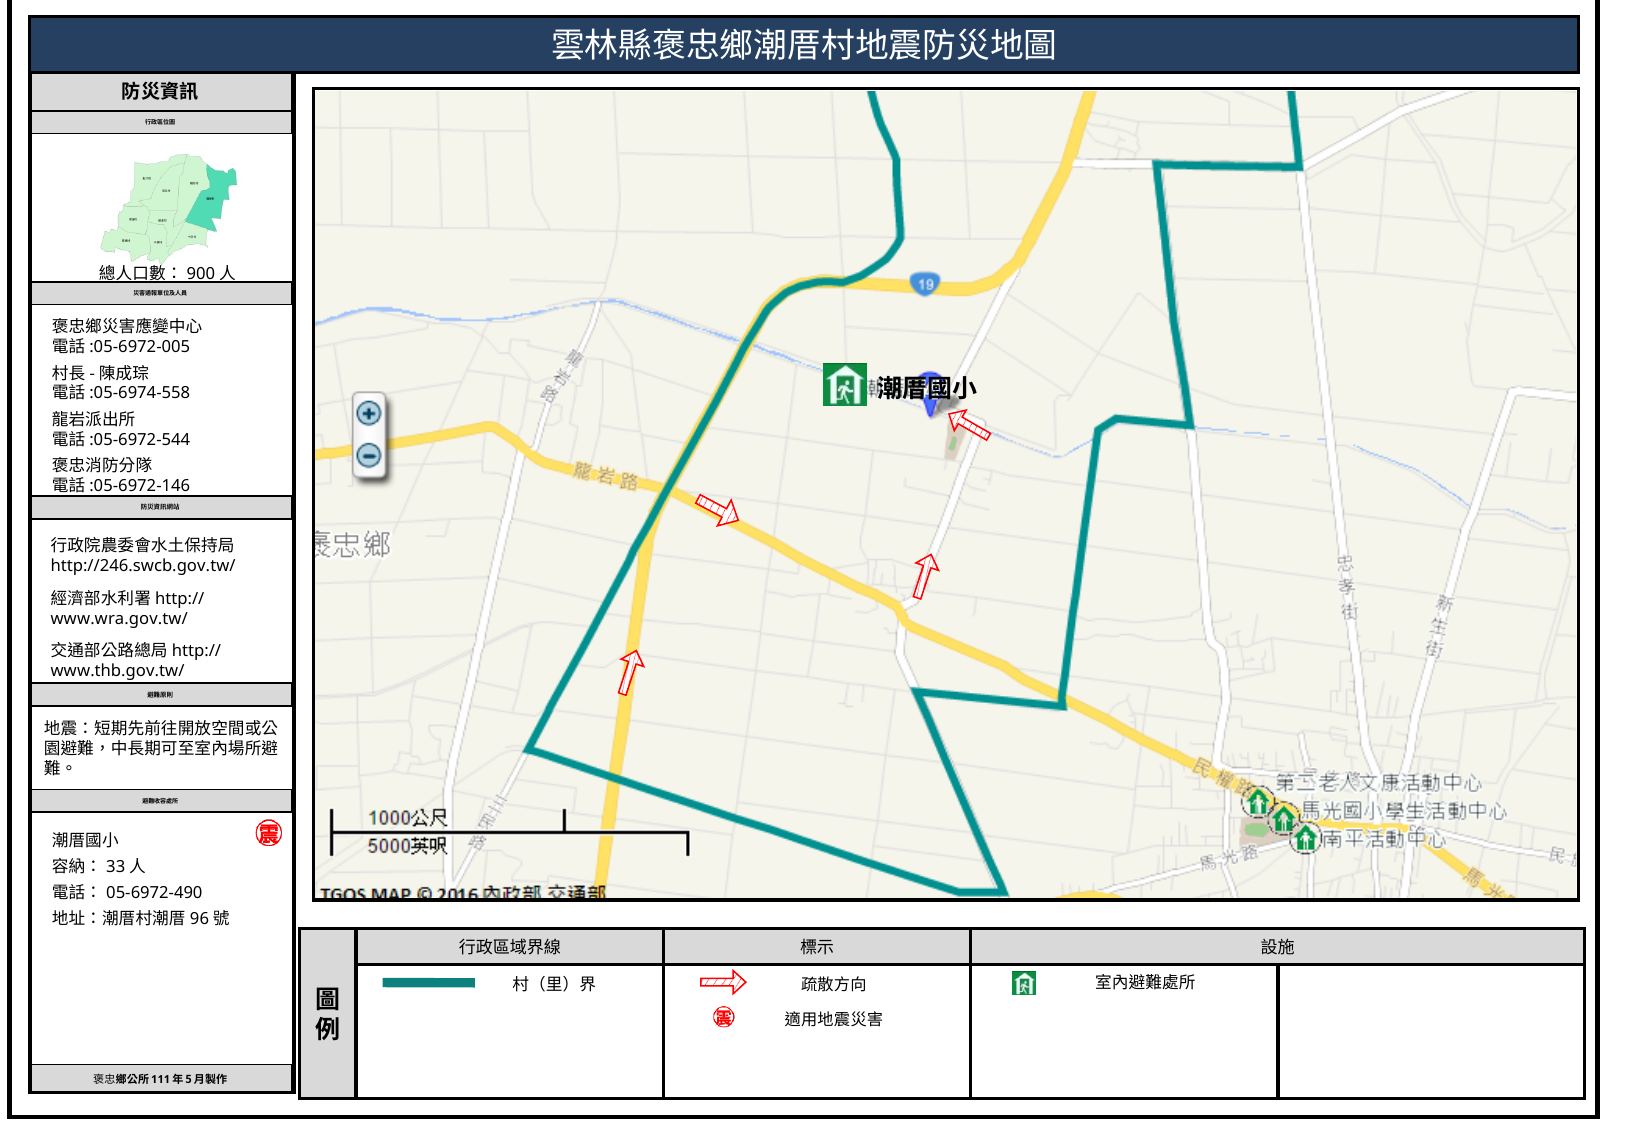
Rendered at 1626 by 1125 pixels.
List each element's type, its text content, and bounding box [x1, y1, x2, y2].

text_box 設施 [970, 930, 1583, 963]
text_box [913, 554, 939, 599]
text_box 災害通報單位及人員 [32, 281, 292, 305]
text_box 潮厝國小 [862, 364, 1004, 411]
text_box 褒忠鄉災害應變中心 電話:05-6972-005 村長-陳成琮 電話:05-6974-558 龍岩派出所 電話:05-6972-544 褒忠消防分隊 電話:05-6972-146 [37, 308, 301, 503]
text_box 室內避難處所 [994, 964, 1297, 1001]
text_box 雲林縣褒忠鄉潮厝村地震防災地圖 [29, 16, 1579, 73]
picture [711, 1005, 735, 1029]
text_box 適用地震災害 [694, 1000, 974, 1037]
text_box 潮厝國小 容納：33人 電話：05-6972-490 地址：潮厝村潮厝96號 [37, 821, 301, 936]
text_box [700, 970, 746, 994]
text_box [618, 650, 644, 696]
text_box 村（里）界 [414, 966, 695, 1002]
text_box 圖例 [301, 930, 356, 1097]
text_box 行政區域界線 [356, 930, 664, 965]
picture [315, 91, 1577, 898]
text_box 標示 [664, 930, 970, 965]
text_box 褒忠鄉公所111年5月製作 [32, 1064, 292, 1091]
text_box 防災資訊 [32, 74, 292, 110]
text_box 避難原則 [32, 683, 292, 707]
picture [254, 818, 284, 848]
text_box 總人口數：900人 [68, 255, 267, 291]
text_box [695, 494, 739, 526]
text_box 地震：短期先前往開放空間或公園避難，中長期可至室內場所避難。 [29, 710, 297, 786]
picture [68, 148, 269, 270]
text_box 防災資訊網站 [32, 495, 292, 519]
text_box [949, 410, 991, 441]
text_box 行政院農委會水土保持局http://246.swcb.gov.tw/ 經濟部水利署http://www.wra.gov.tw/ 交通部公路總局http://www.thb.gov.tw/ [35, 527, 303, 688]
text_box 避難收容處所 [32, 789, 292, 813]
text_box 行政區位圖 [32, 110, 292, 134]
text_box 疏散方向 [695, 966, 974, 1000]
